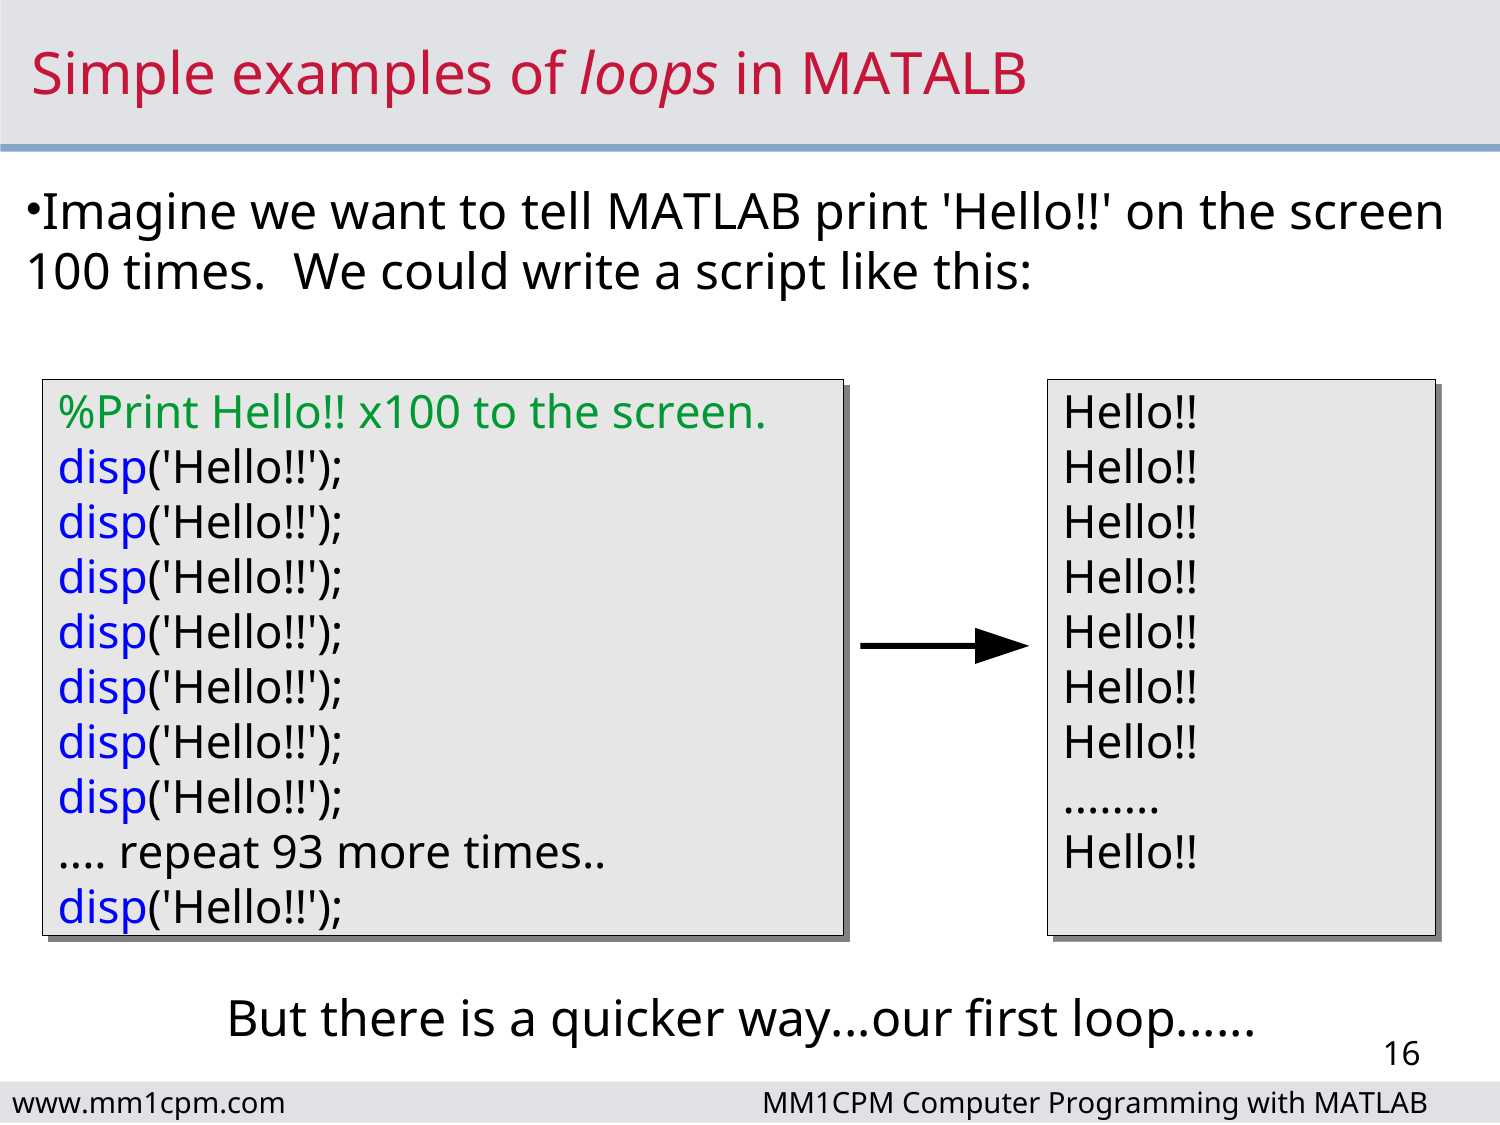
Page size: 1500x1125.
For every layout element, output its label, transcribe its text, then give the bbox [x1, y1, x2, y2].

text_box %Print Hello!! x100 to the screen. disp('Hello!!'); disp('Hello!!'); disp('Hello!!'); disp('Hello!!'); disp('Hello!!'); disp('Hello!!'); disp('Hello!!'); .... repeat 93 more times.. disp('Hello!!'); [42, 379, 844, 936]
text_box <number> [1367, 1024, 1500, 1095]
text_box But there is a quicker way...our first loop...... [193, 979, 1401, 1055]
text_box Hello!! Hello!! Hello!! Hello!! Hello!! Hello!! Hello!! ........ Hello!! [1047, 379, 1436, 936]
title Simple examples of loops in MATALB [16, 19, 1255, 125]
text_box Imagine we want to tell MATLAB print 'Hello!!' on the screen 100 times. We could write a script like this: [10, 171, 1498, 607]
